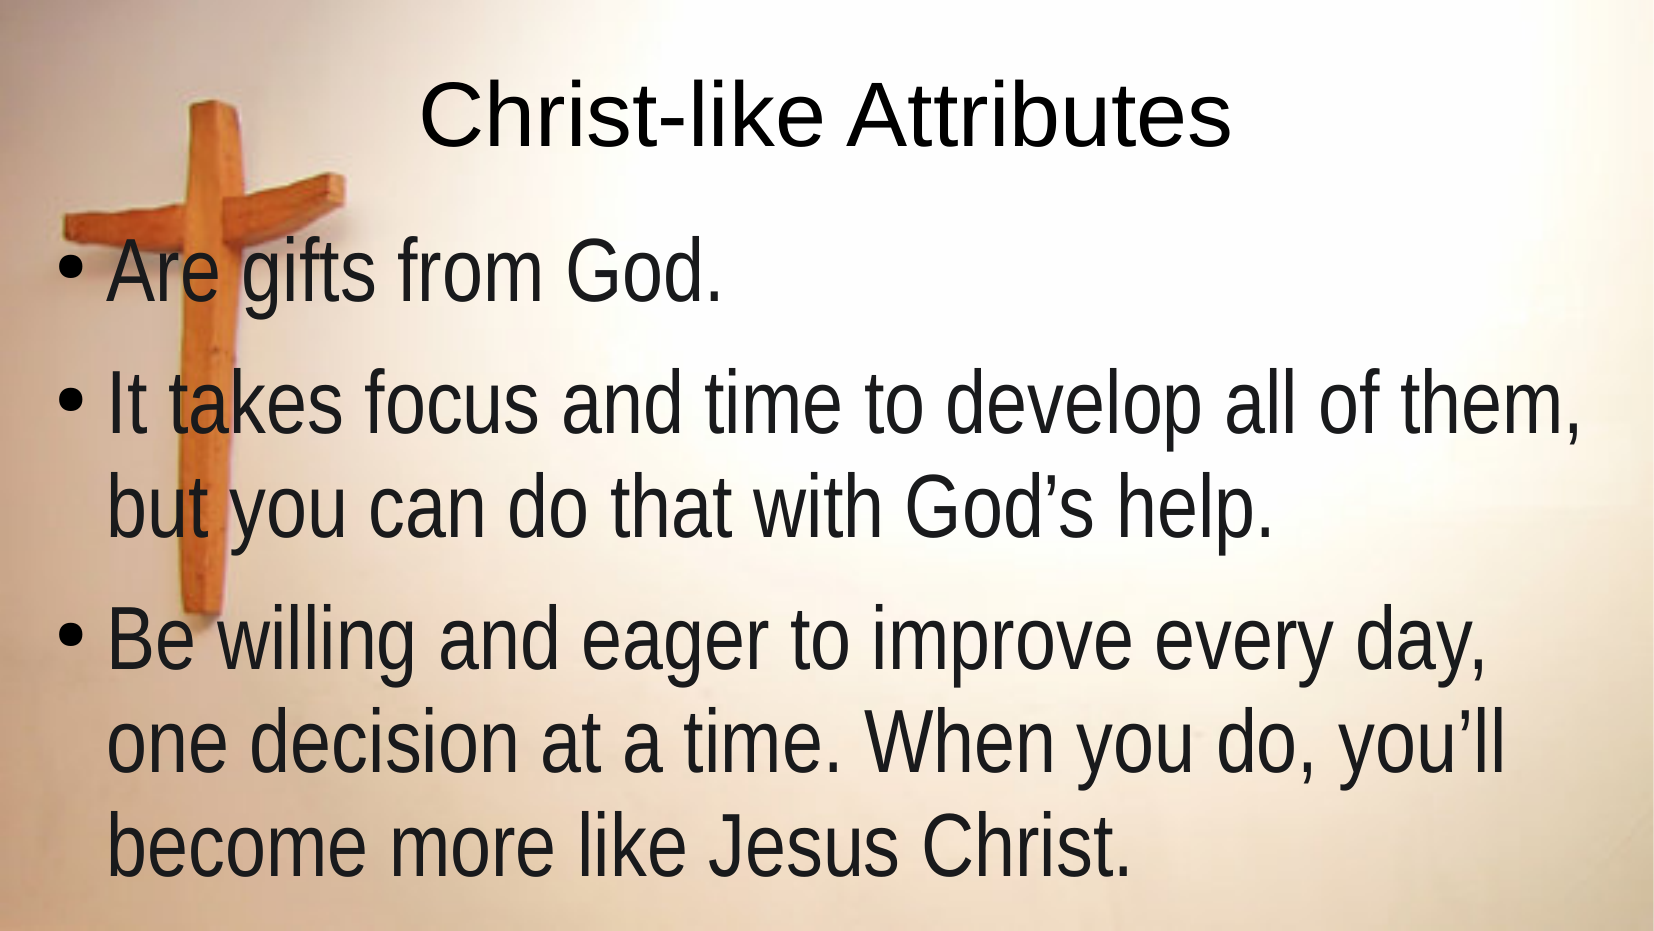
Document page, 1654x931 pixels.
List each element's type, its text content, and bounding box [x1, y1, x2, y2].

title Christ-like Attributes [82, 37, 1571, 193]
picture [0, 0, 1654, 931]
list Are gifts from God. It takes focus and time to develop all of them, but you can do that with God’s help. Be willing and eager to improve every day, one decision at a time. When you do, you’ll become more like Jesus Christ. [37, 217, 1613, 901]
